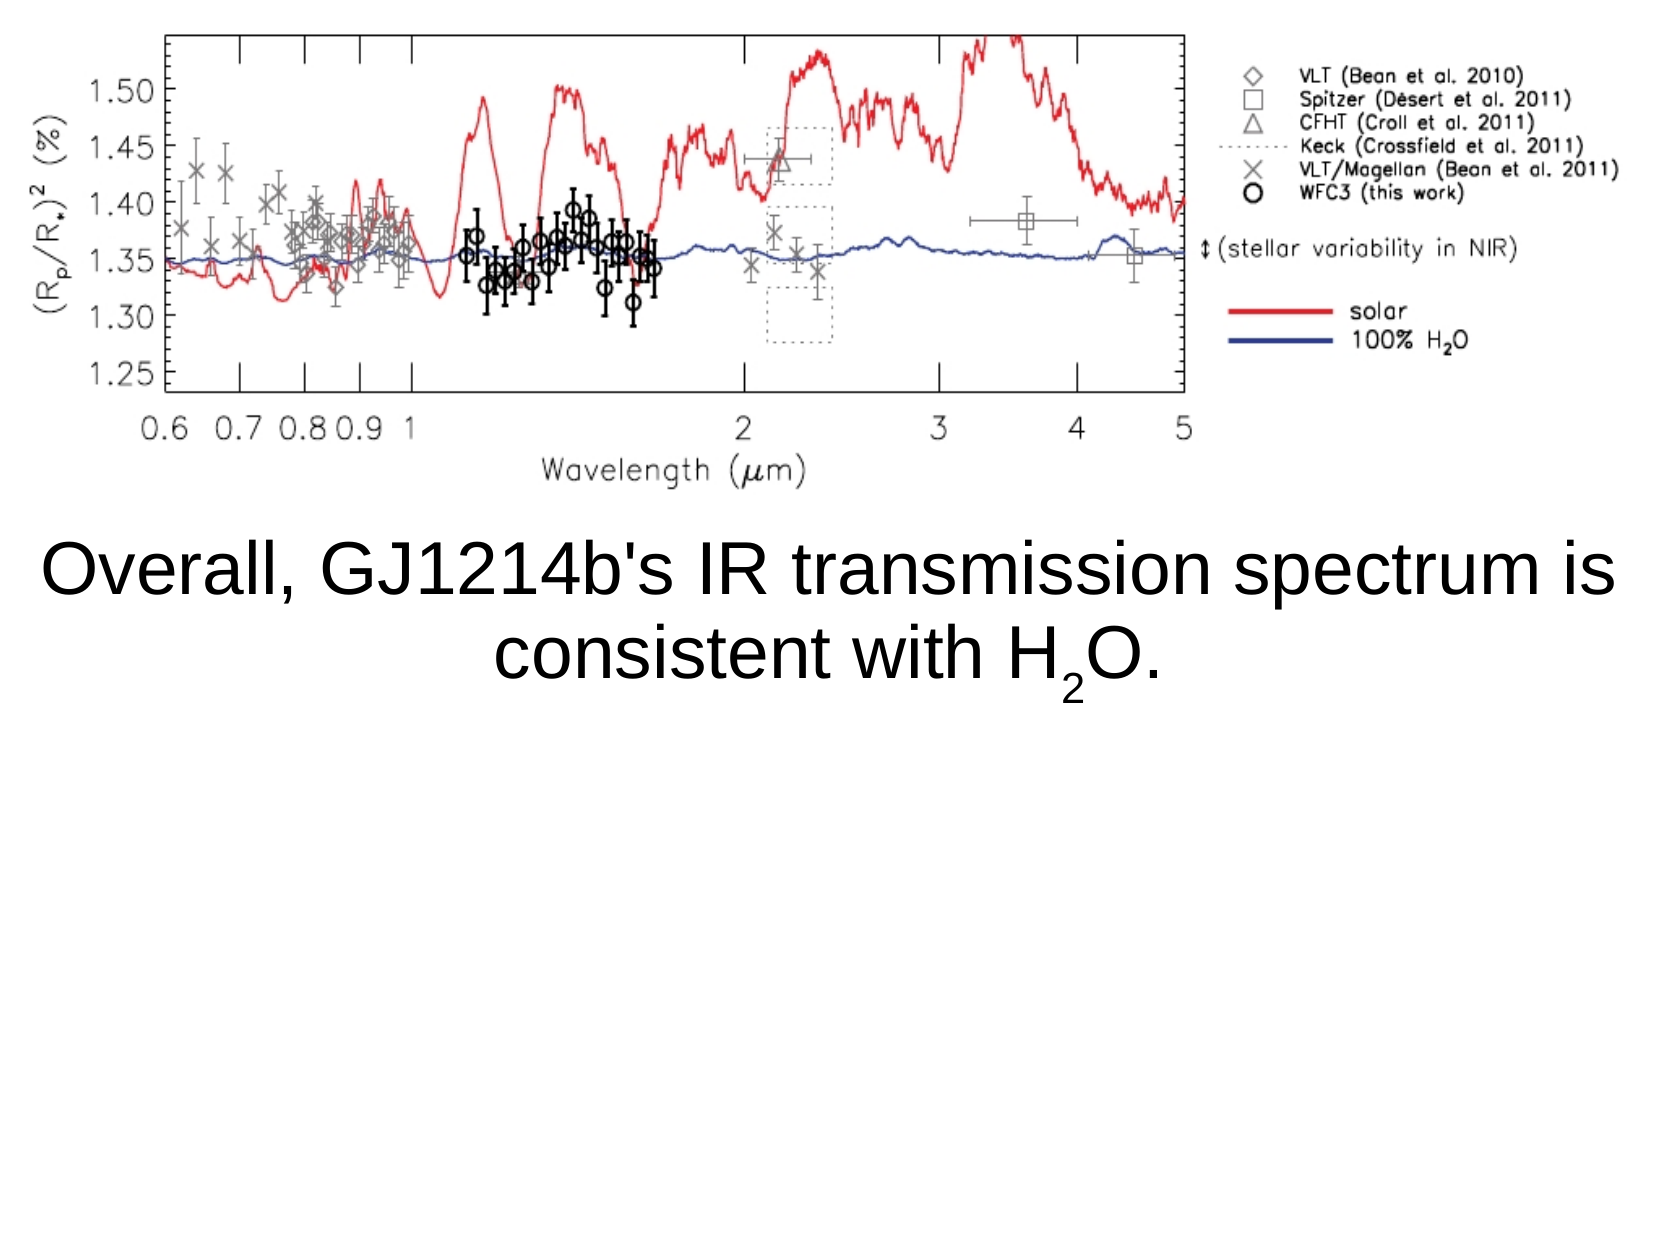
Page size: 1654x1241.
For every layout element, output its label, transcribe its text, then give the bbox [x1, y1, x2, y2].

picture [4, 4, 1636, 511]
text_box Overall, GJ1214b's IR transmission spectrum is consistent with H2O. [4, 519, 1654, 721]
